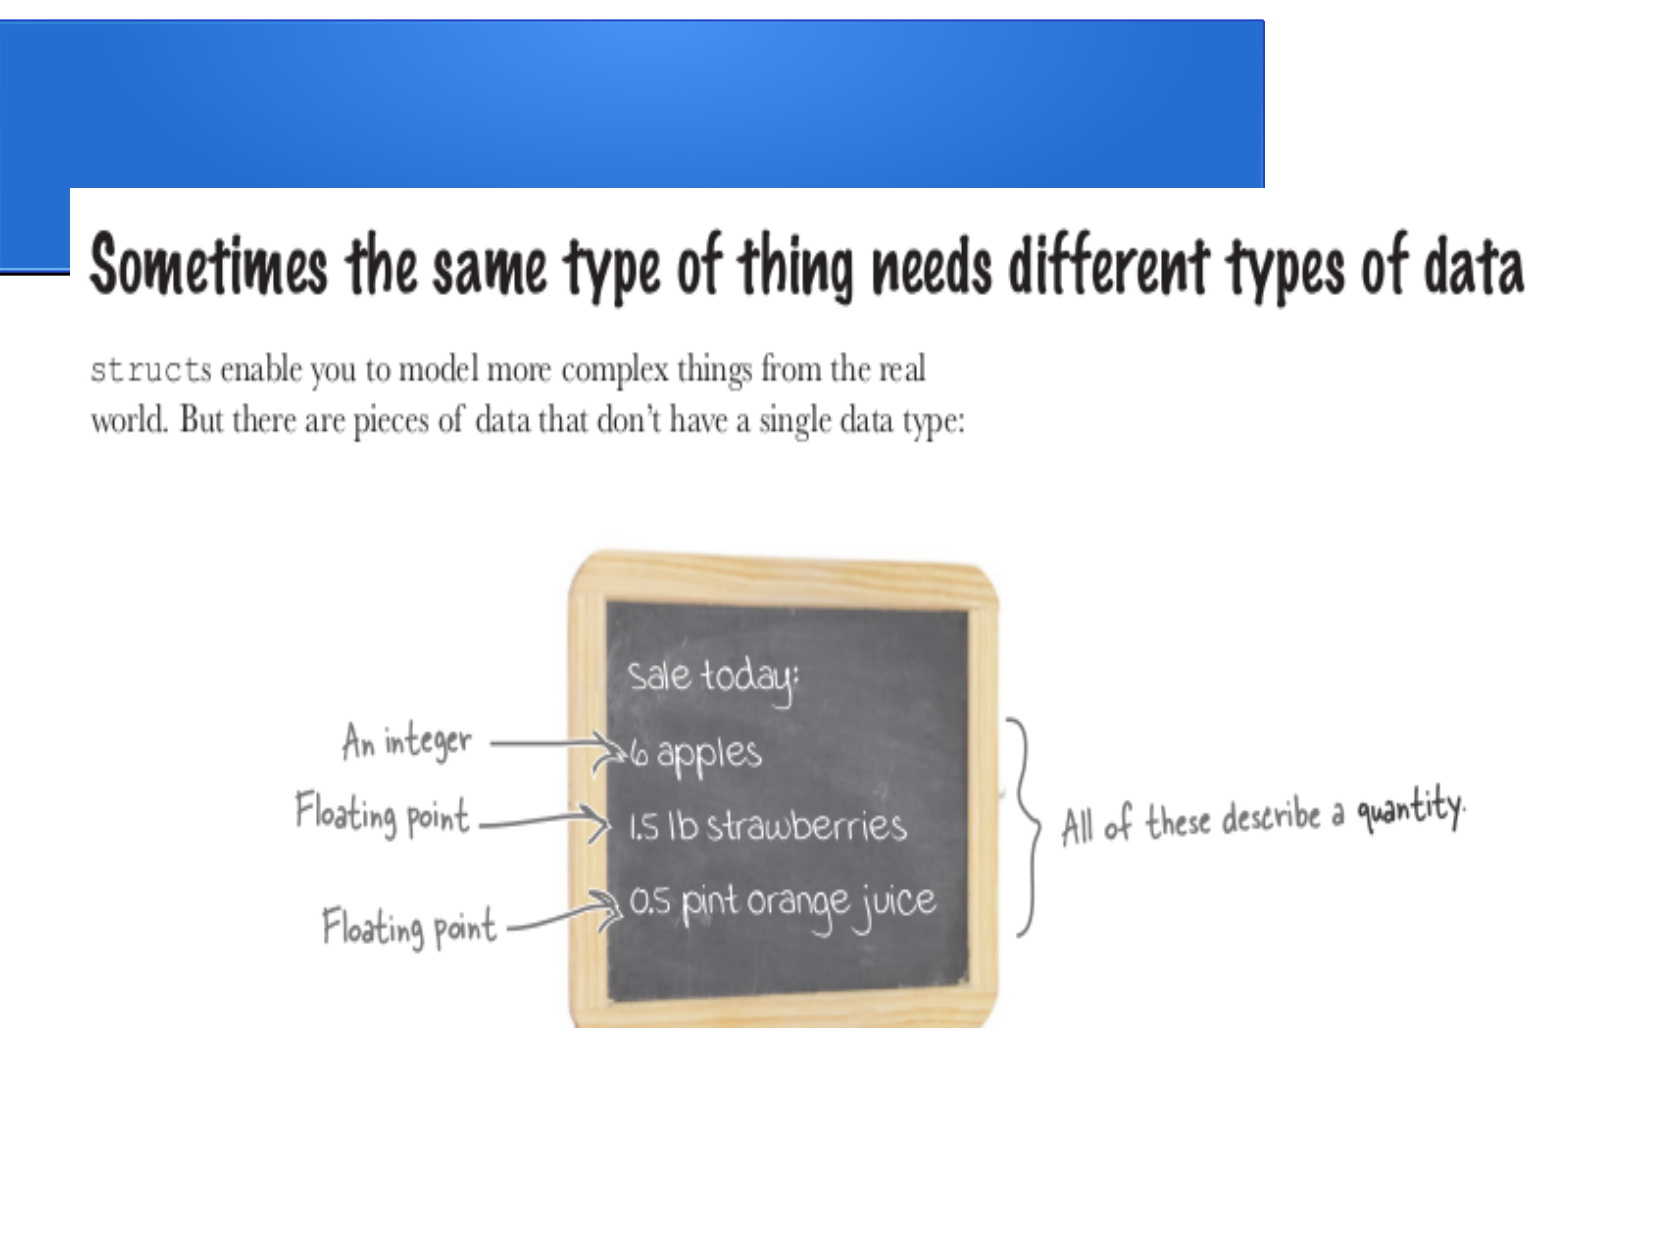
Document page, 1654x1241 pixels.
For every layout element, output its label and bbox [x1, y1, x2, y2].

picture [70, 188, 1607, 1028]
